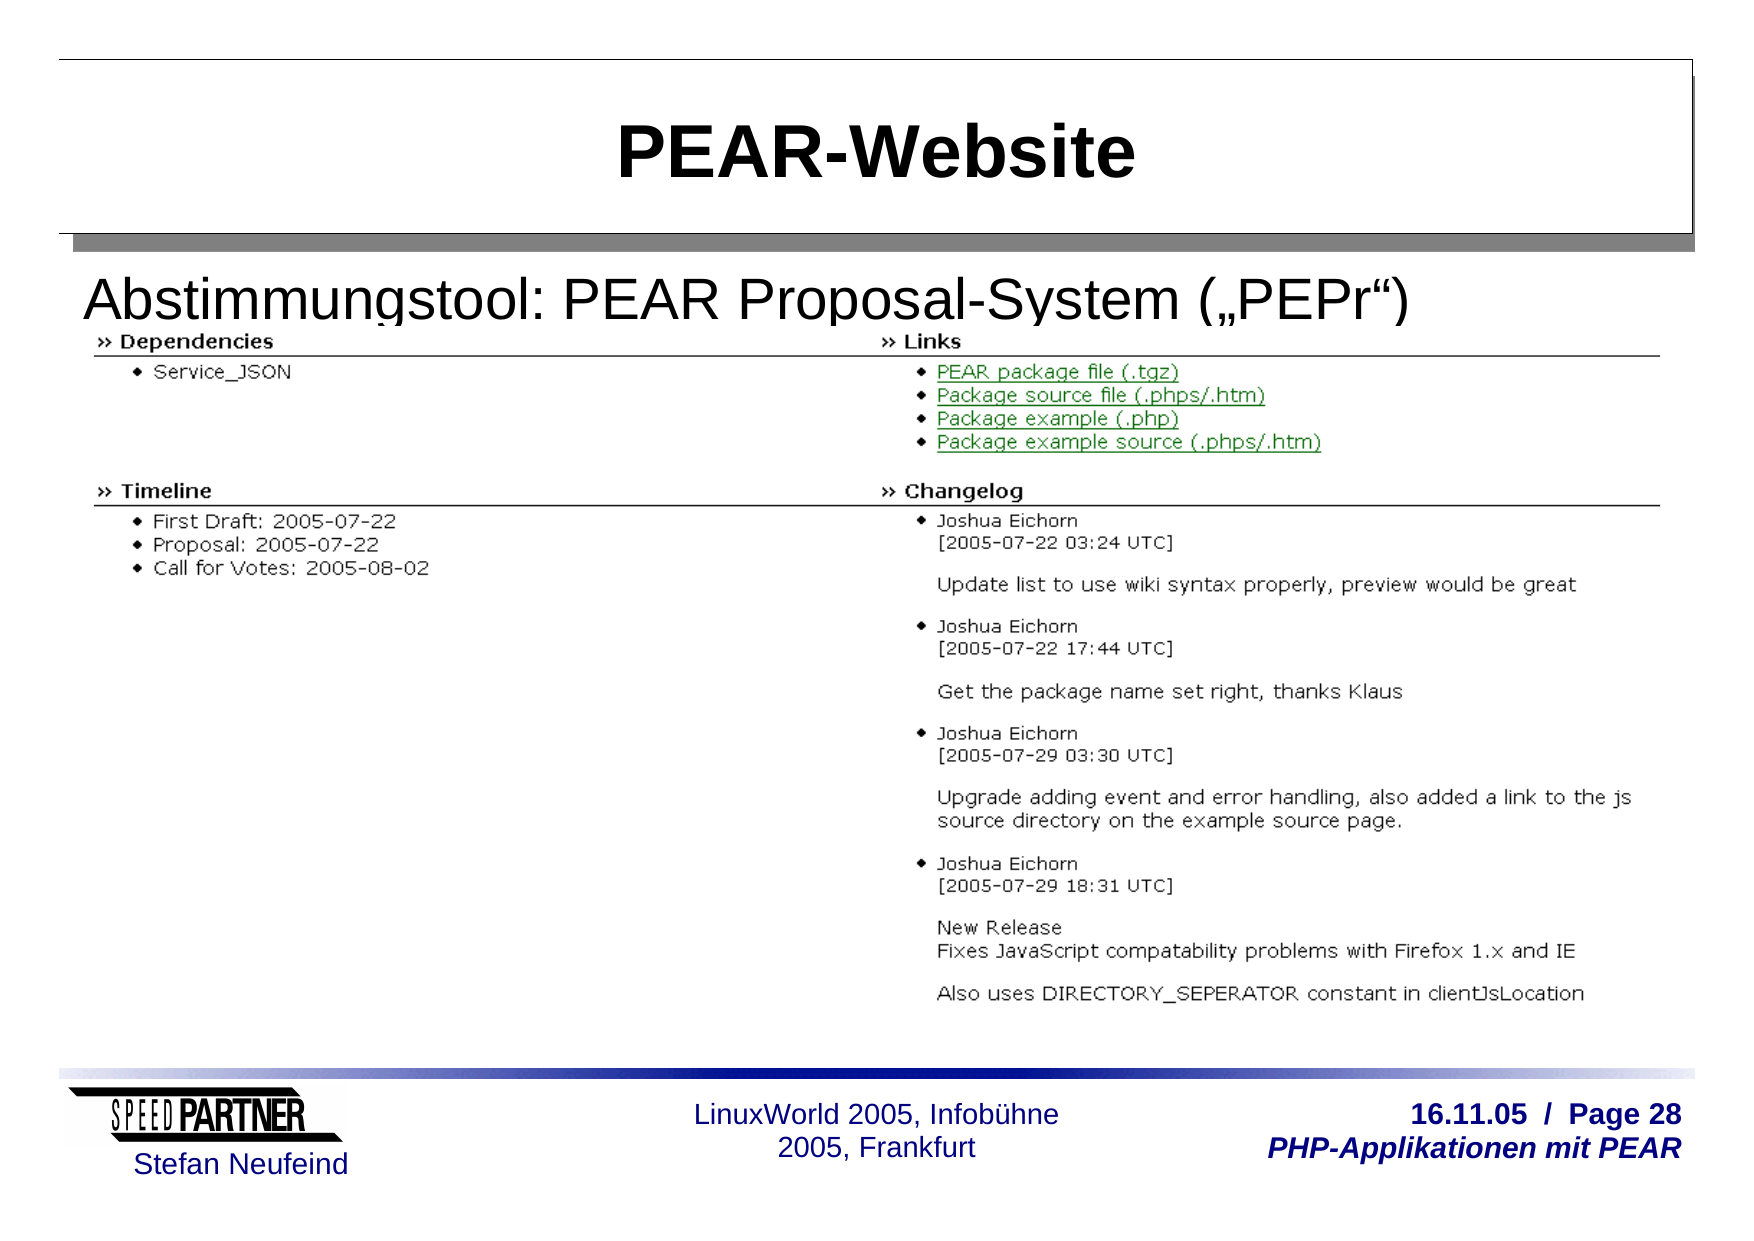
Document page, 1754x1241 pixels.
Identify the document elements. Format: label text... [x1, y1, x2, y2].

picture [64, 1082, 348, 1146]
picture [93, 326, 1661, 1011]
title PEAR-Website [59, 59, 1695, 244]
list Abstimmungstool: PEAR Proposal-System („PEPr“) [71, 266, 1695, 1049]
picture [59, 1068, 1695, 1079]
